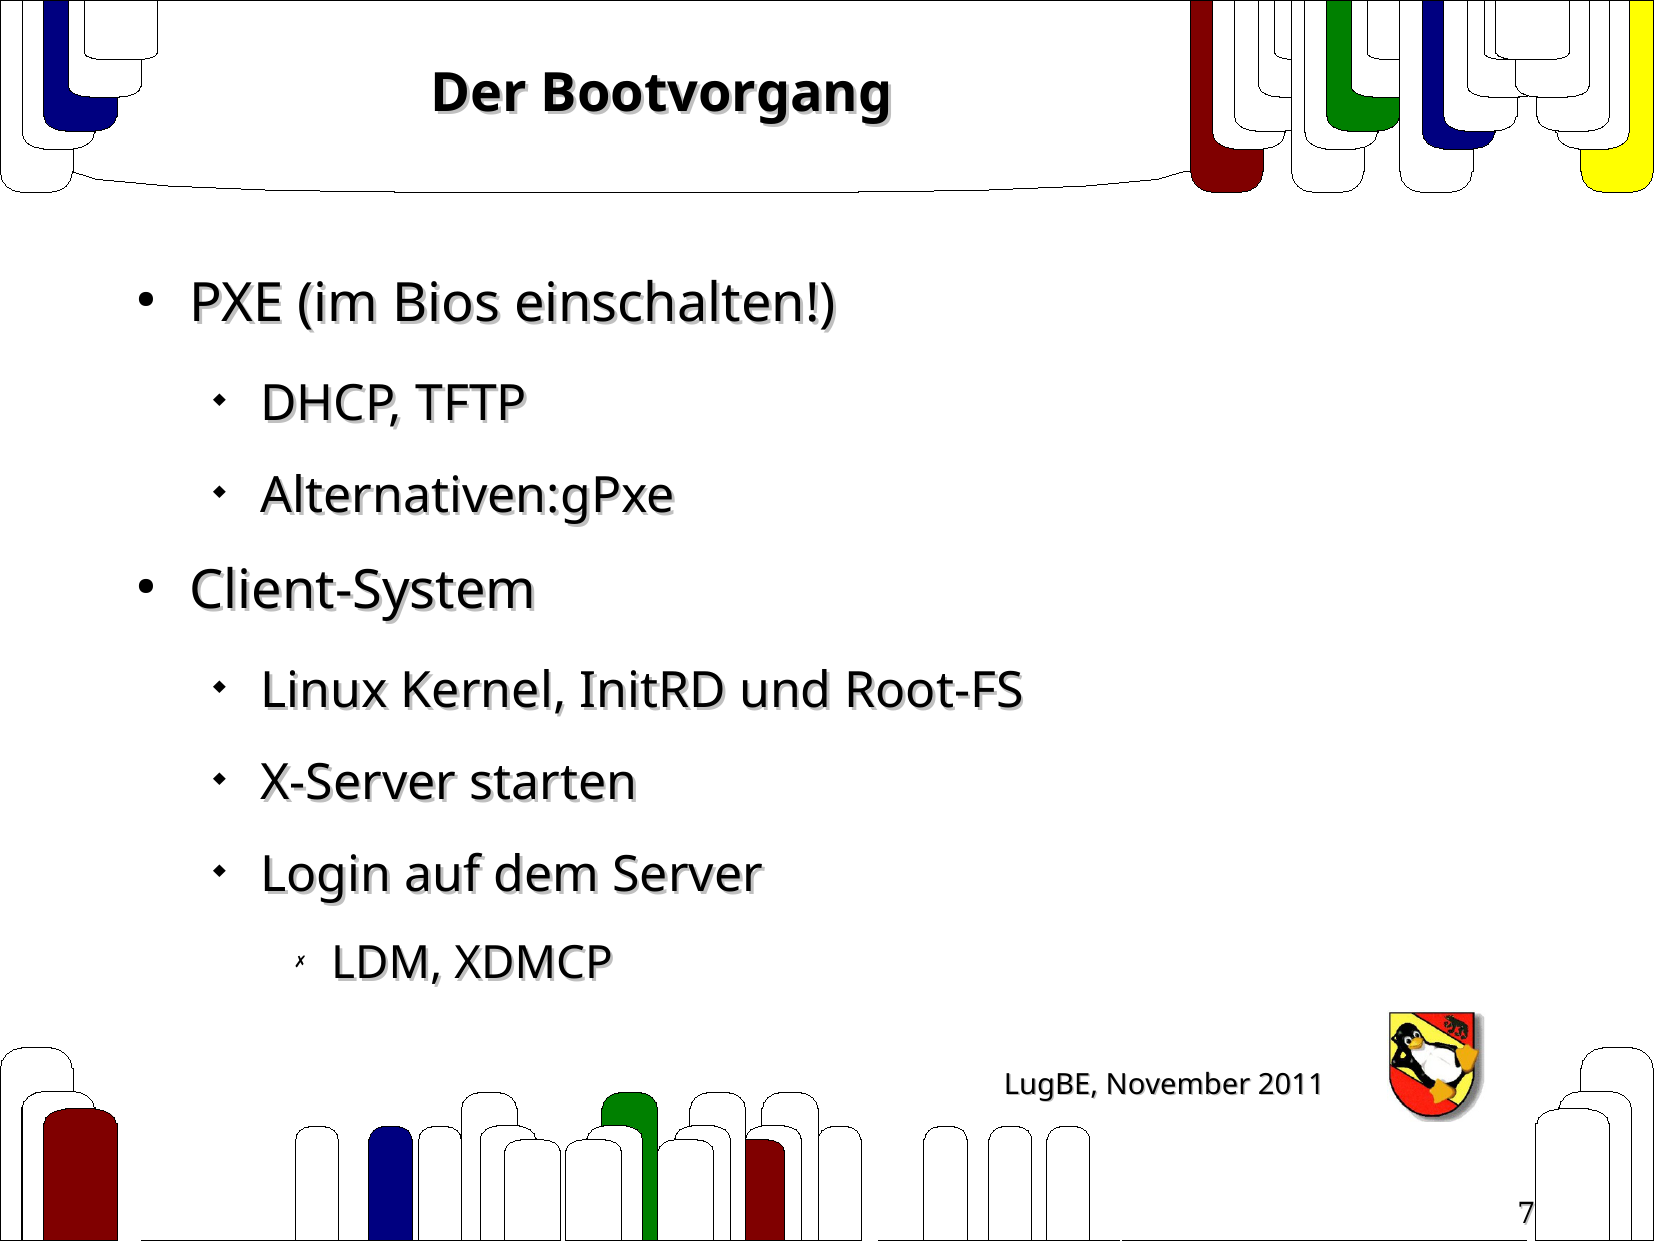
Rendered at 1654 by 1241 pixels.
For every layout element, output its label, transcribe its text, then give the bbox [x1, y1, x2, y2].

picture [1387, 1010, 1487, 1122]
list PXE (im Bios einschalten!) DHCP, TFTP Alternativen:gPxe Client-System Linux Kernel, InitRD und Root-FS X-Server starten Login auf dem Server LDM, XDMCP [118, 263, 1531, 983]
title Der Bootvorgang [171, 15, 1152, 166]
